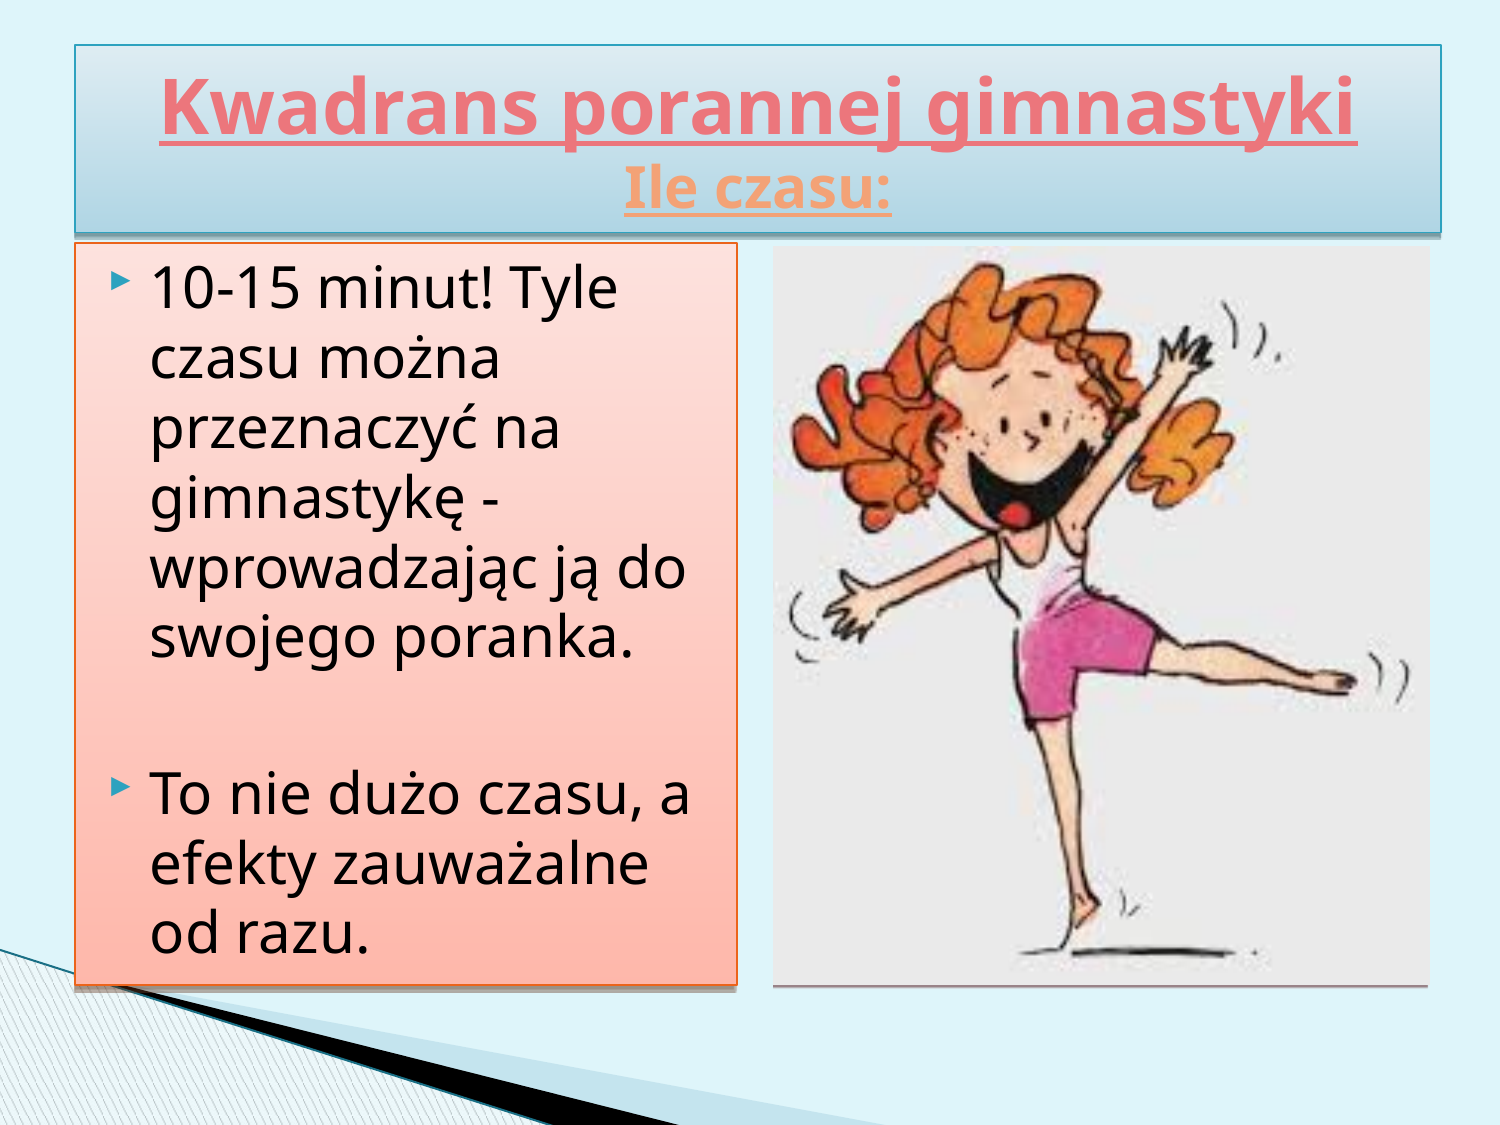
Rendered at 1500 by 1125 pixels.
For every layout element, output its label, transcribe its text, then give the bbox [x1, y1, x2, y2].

list 10-15 minut! Tyle czasu można przeznaczyć na gimnastykę - wprowadzając ją do swojego poranka. To nie dużo czasu, a efekty zauważalne od razu. [75, 243, 738, 986]
picture [773, 246, 1430, 985]
title Kwadrans porannej gimnastyki Ile czasu: [75, 45, 1442, 233]
